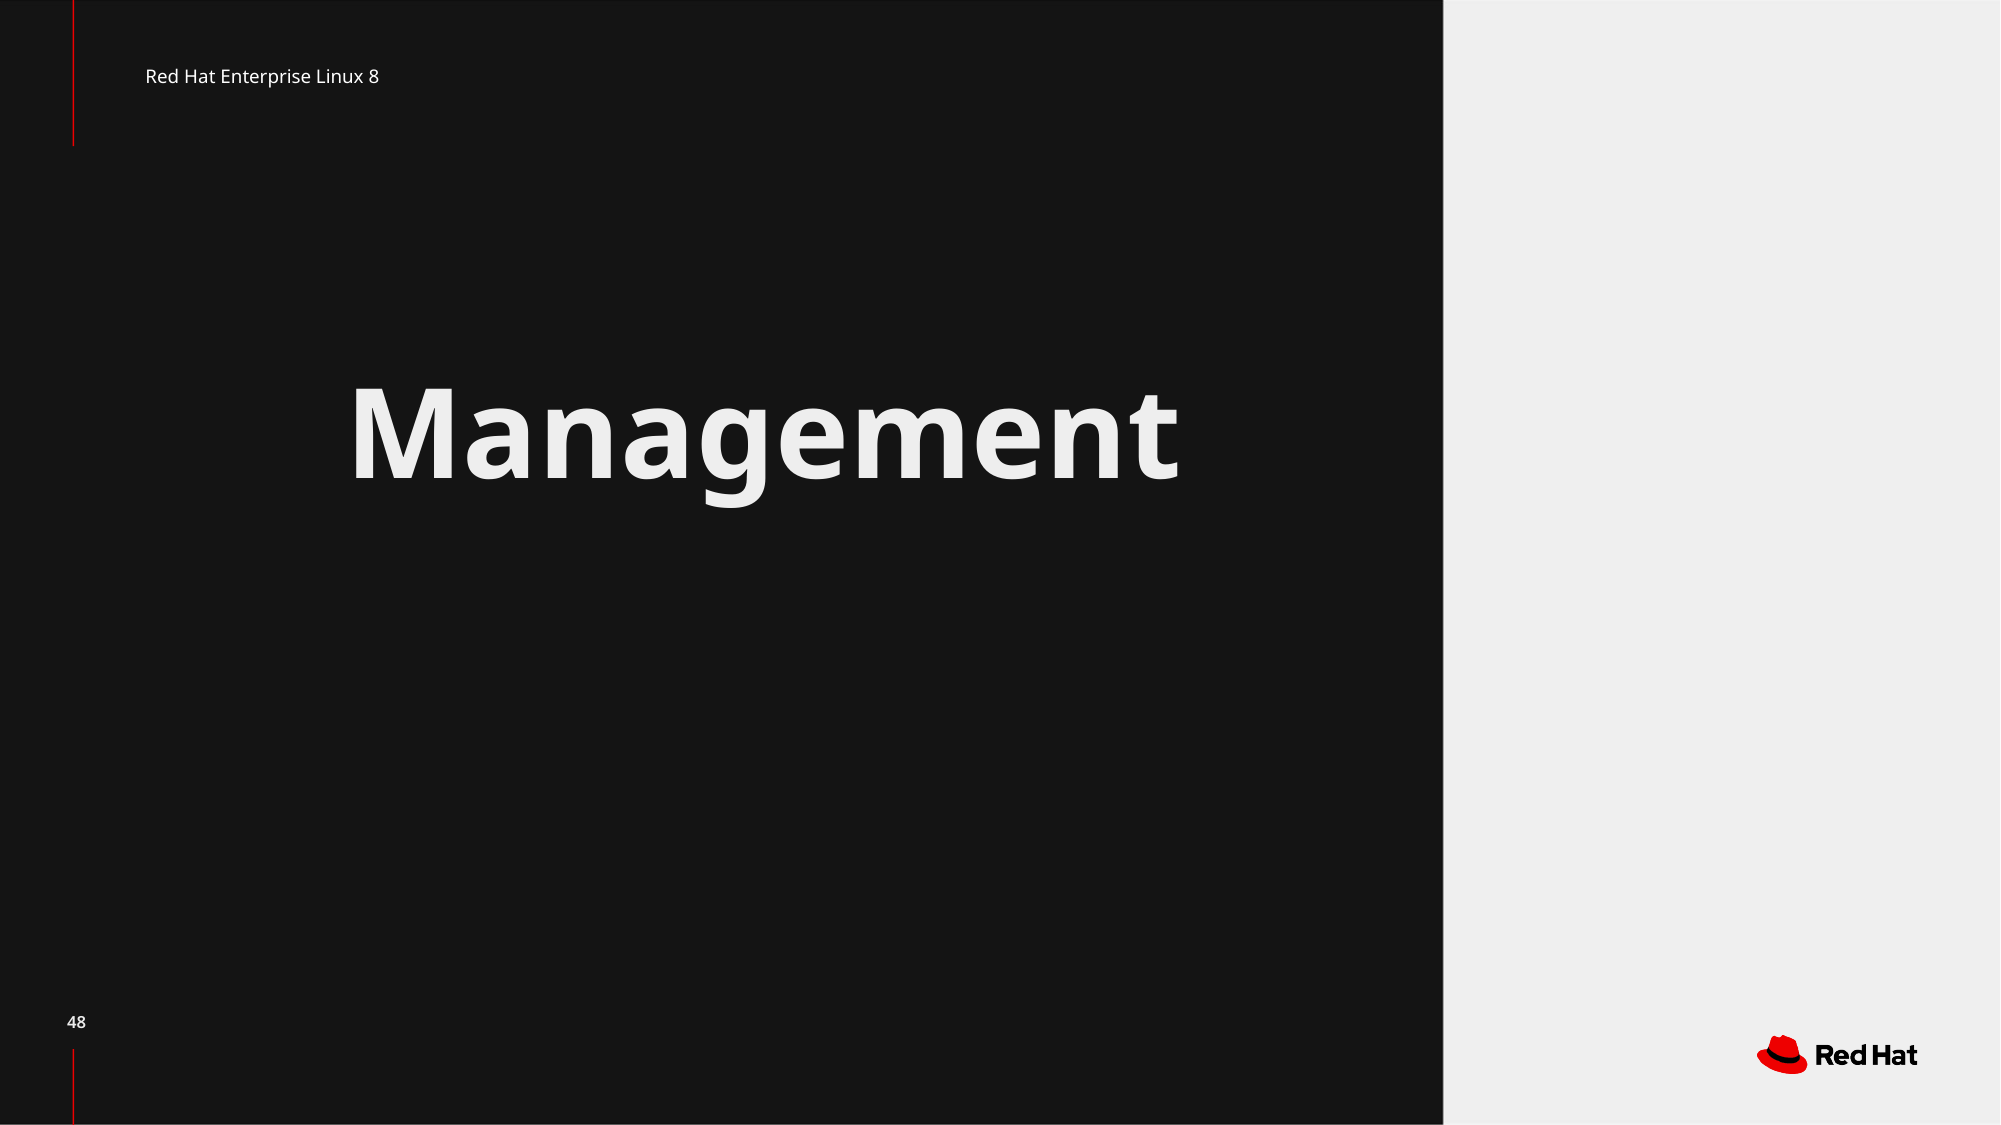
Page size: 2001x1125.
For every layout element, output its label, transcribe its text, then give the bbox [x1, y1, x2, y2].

text_box Red Hat Enterprise Linux 8 [73, 9, 918, 143]
picture [0, 0, 2001, 1125]
title Management [345, 353, 1621, 826]
